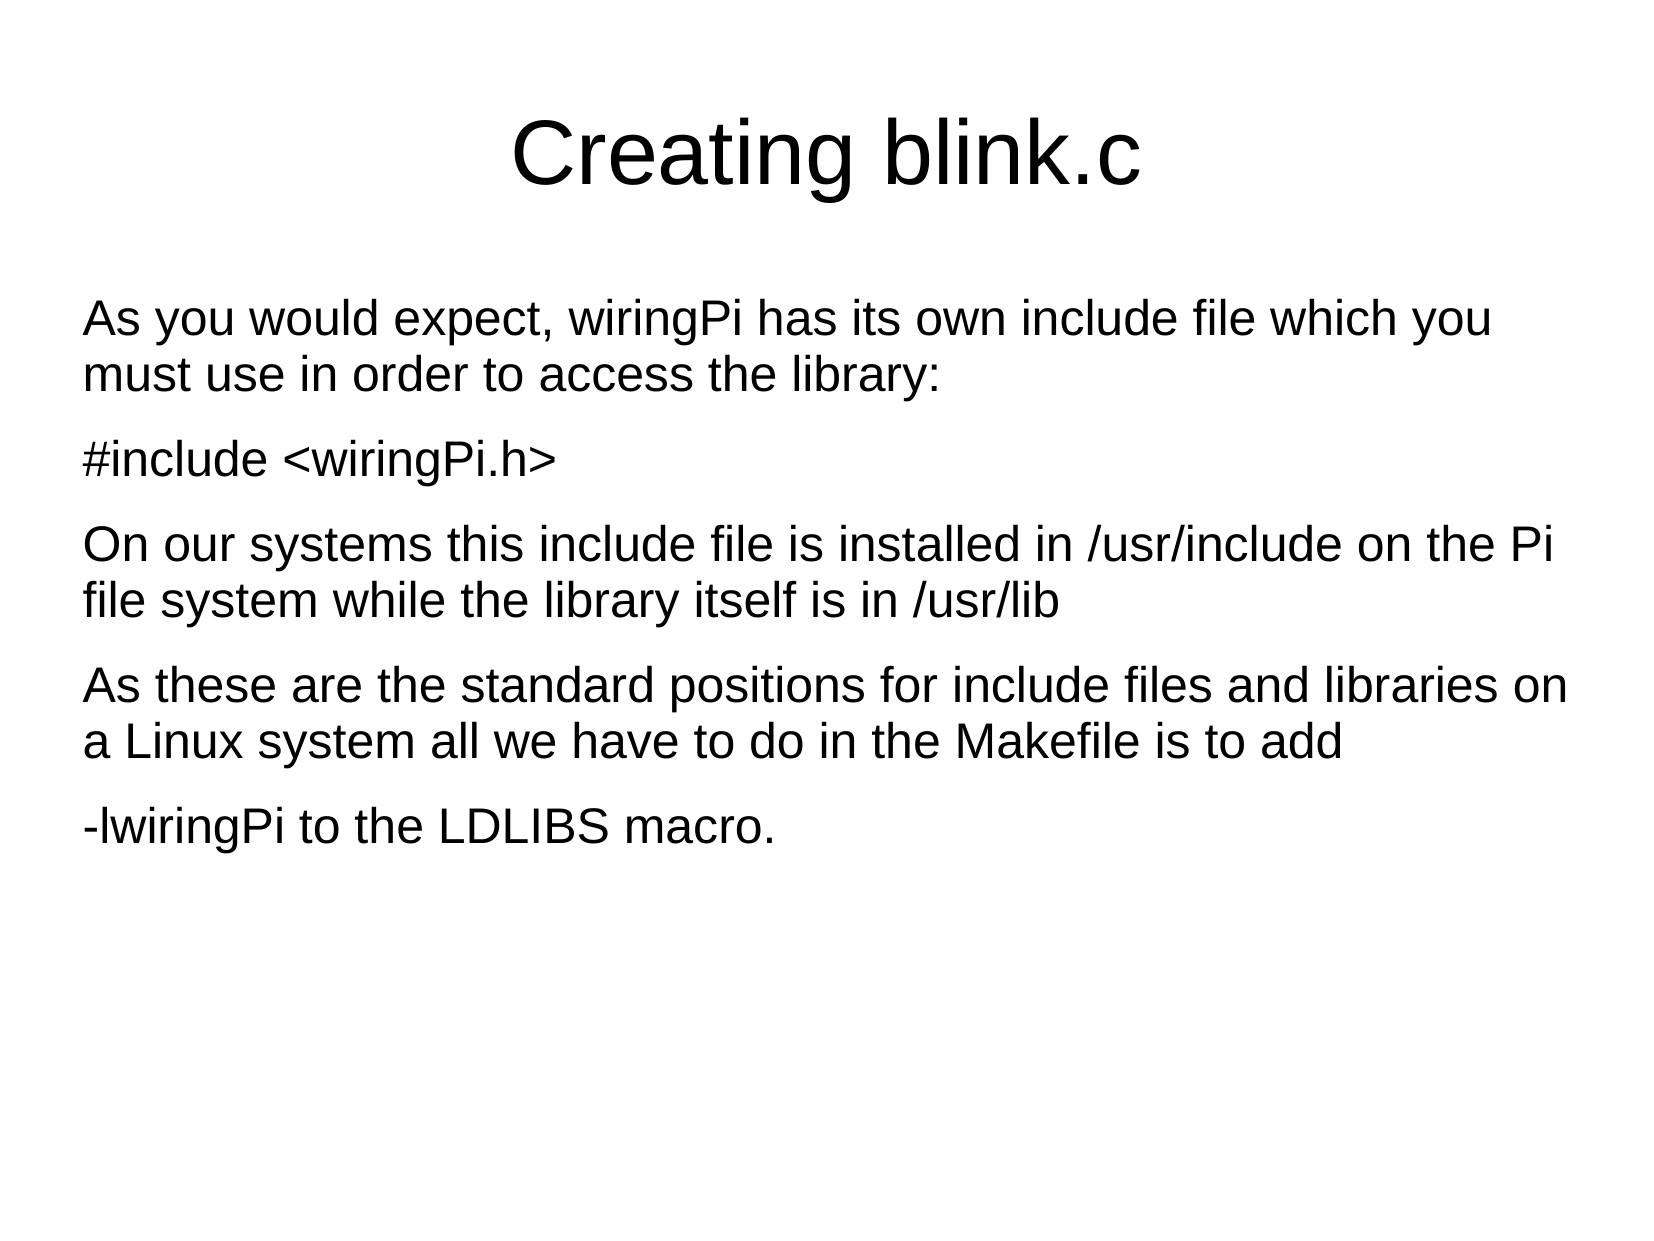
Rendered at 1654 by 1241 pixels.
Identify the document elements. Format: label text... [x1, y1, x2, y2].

title Creating blink.c [82, 49, 1571, 257]
list As you would expect, wiringPi has its own include file which you must use in order to access the library: #include <wiringPi.h> On our systems this include file is installed in /usr/include on the Pi file system while the library itself is in /usr/lib As these are the standard positions for include files and libraries on a Linux system all we have to do in the Makefile is to add -lwiringPi to the LDLIBS macro. [82, 290, 1571, 1010]
